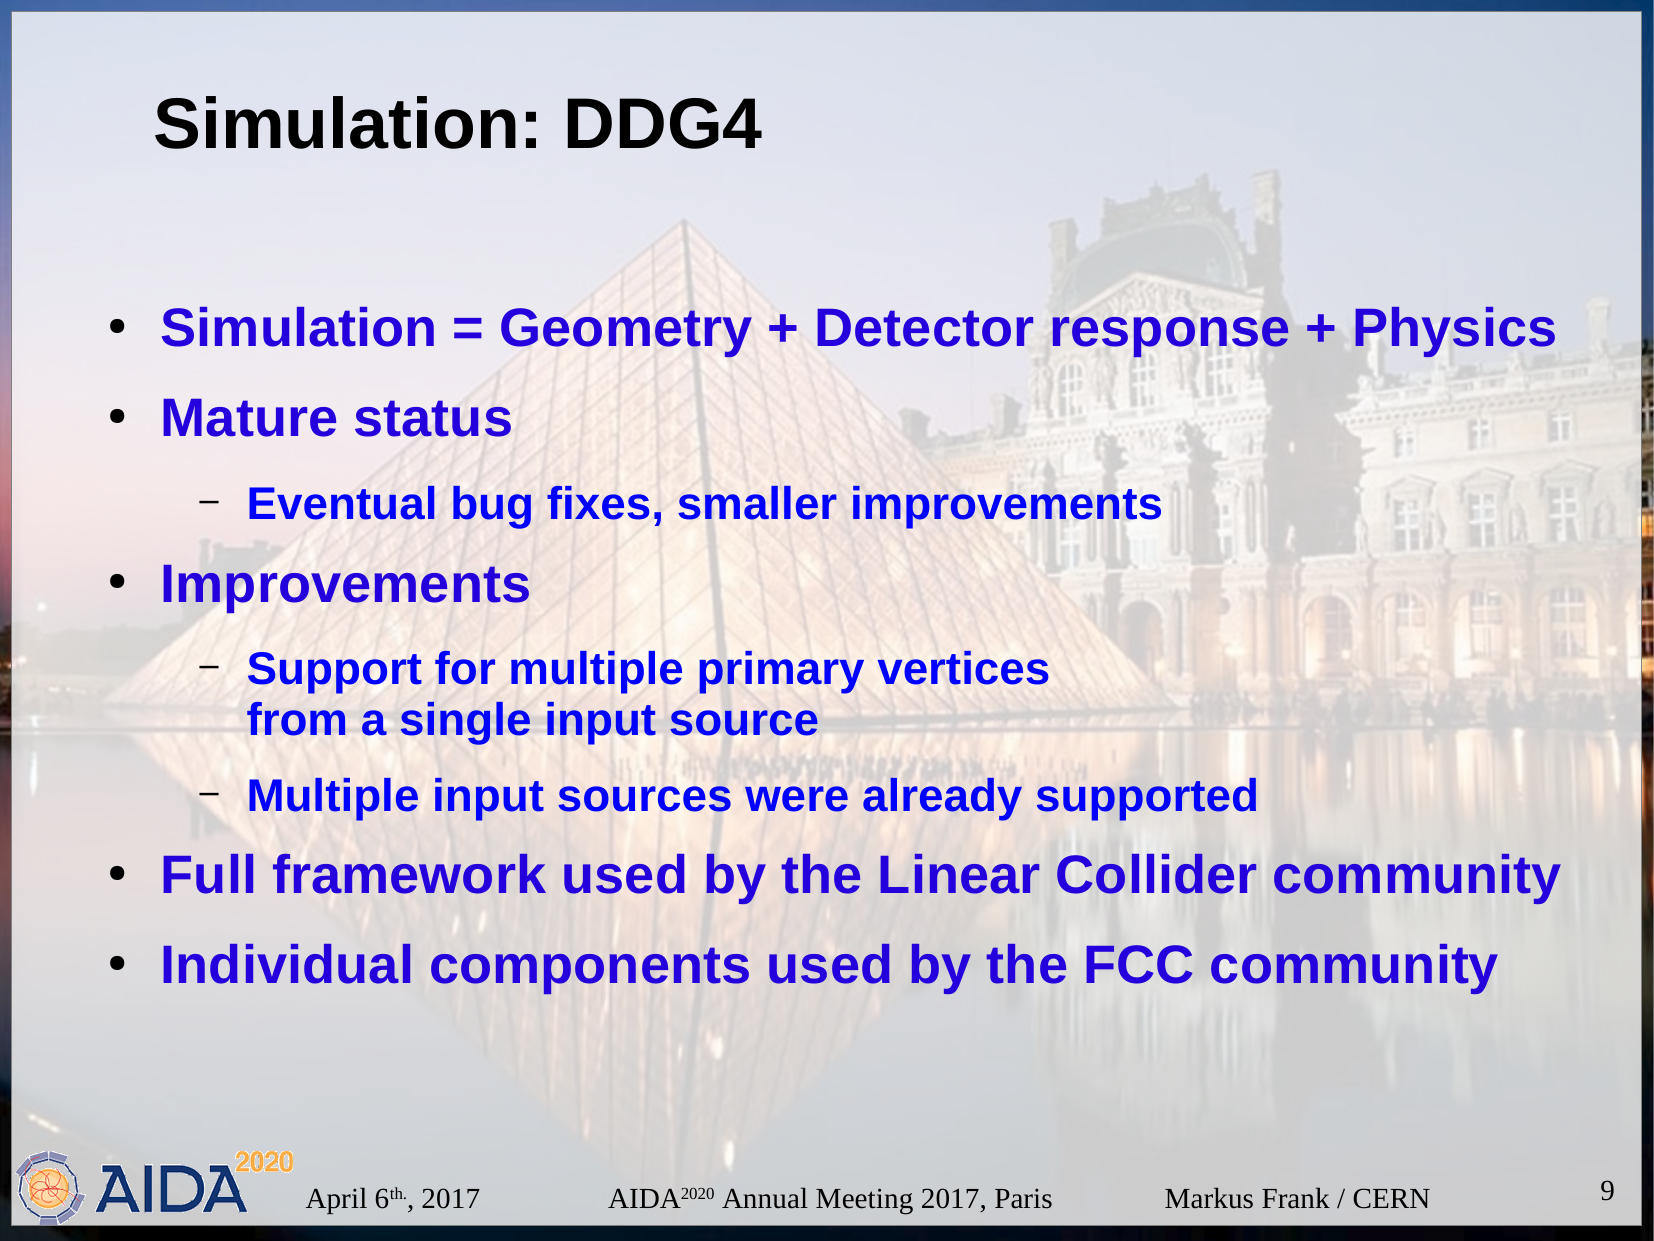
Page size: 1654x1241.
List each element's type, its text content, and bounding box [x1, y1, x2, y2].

picture [0, 0, 1654, 1241]
title Simulation: DDG4 [82, 19, 1536, 227]
list Simulation = Geometry + Detector response + Physics Mature status Eventual bug fixes, smaller improvements Improvements Support for multiple primary vertices from a single input source Multiple input sources were already supported Full framework used by the Linear Collider community Individual components used by the FCC community [90, 297, 1636, 1018]
